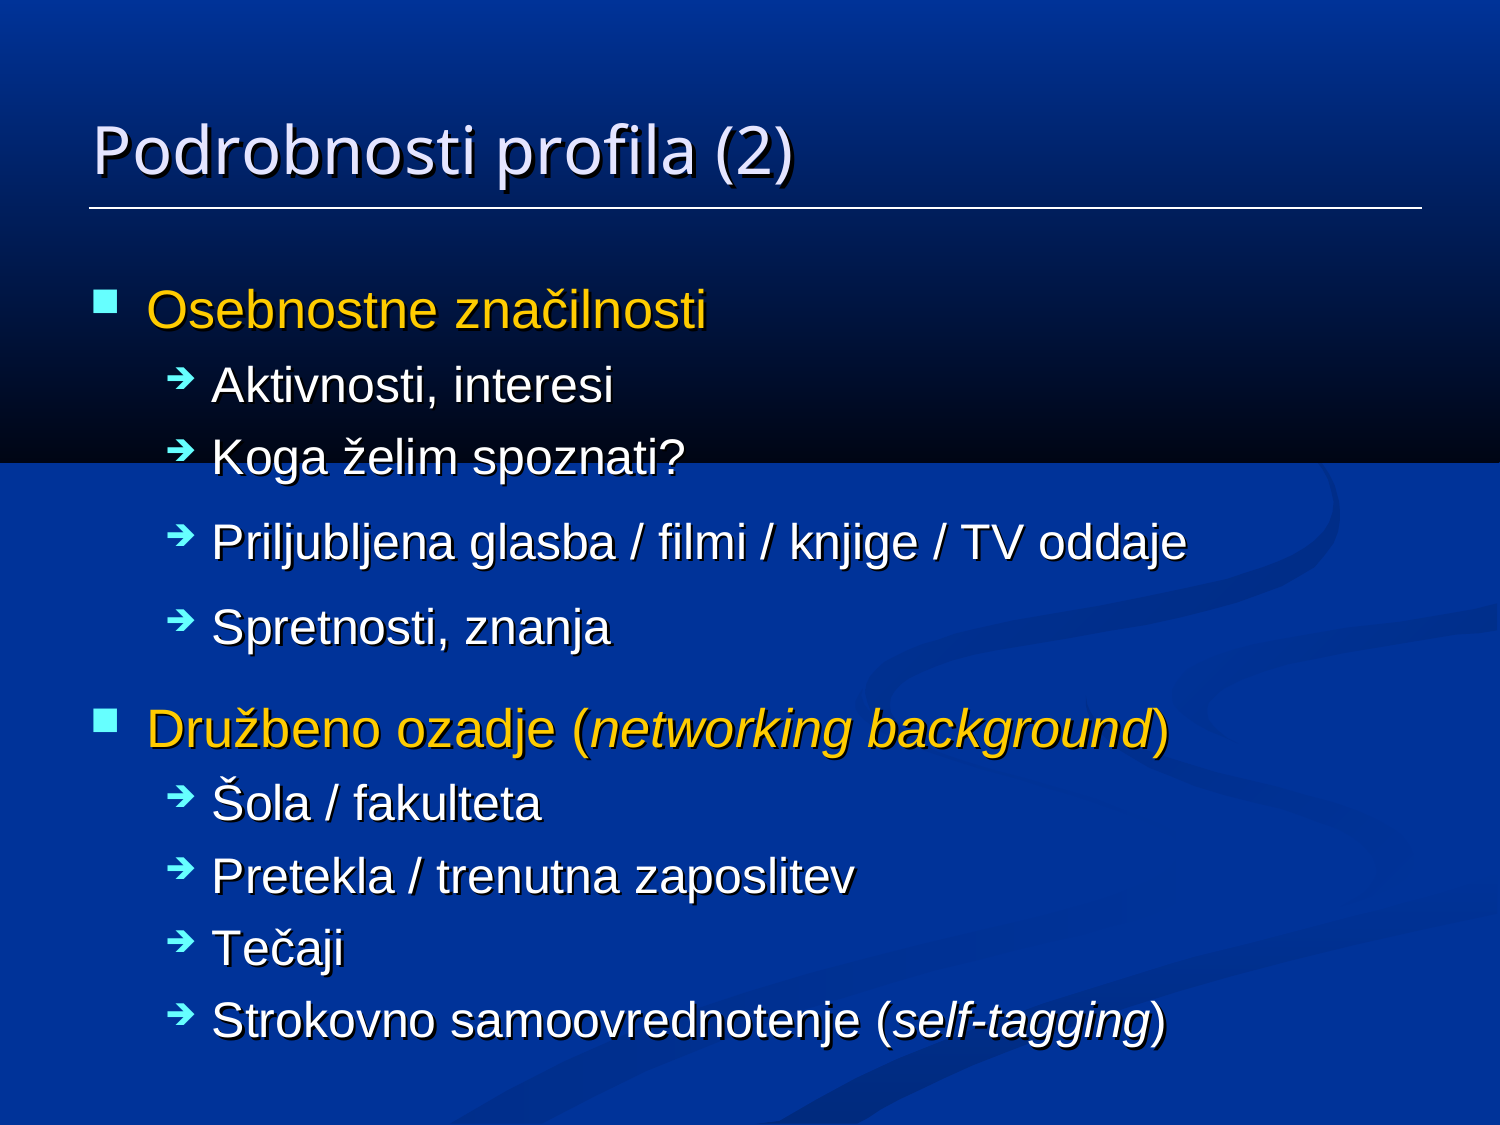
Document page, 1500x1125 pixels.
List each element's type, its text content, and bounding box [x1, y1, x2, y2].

list Osebnostne značilnosti Aktivnosti, interesi Koga želim spoznati? Priljubljena glasba / filmi / knjige / TV oddaje Spretnosti, znanja Družbeno ozadje (networking background) Šola / fakulteta Pretekla / trenutna zaposlitev Tečaji Strokovno samoovrednotenje (self-tagging) [75, 267, 1436, 1071]
text_box Podrobnosti profila (2) [76, 54, 1459, 242]
